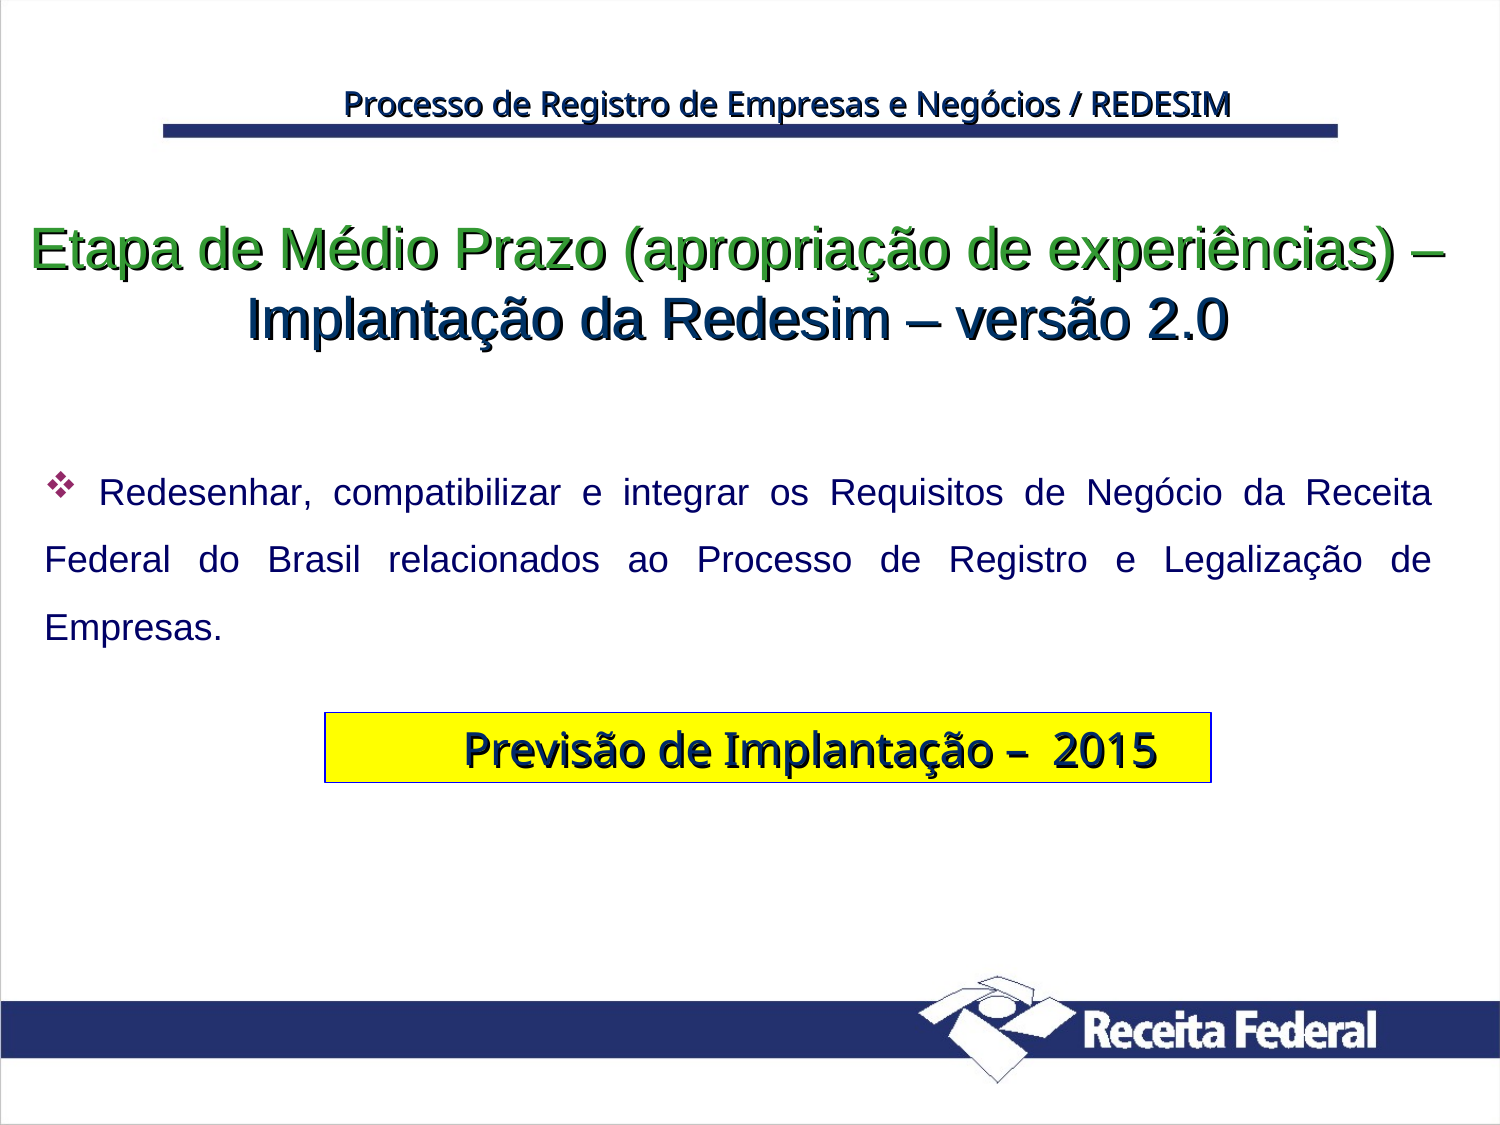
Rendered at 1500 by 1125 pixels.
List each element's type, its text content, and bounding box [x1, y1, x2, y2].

text_box Redesenhar, compatibilizar e integrar os Requisitos de Negócio da Receita Federal do Brasil relacionados ao Processo de Registro e Legalização de Empresas. [29, 437, 1447, 656]
text_box Processo de Registro de Empresas e Negócios / REDESIM [162, 74, 1413, 131]
text_box Etapa de Médio Prazo (apropriação de experiências) – Implantação da Redesim – versão 2.0 [0, 202, 1476, 358]
picture [0, 0, 1500, 1125]
text_box Previsão de Implantação – 2015 [324, 712, 1211, 783]
